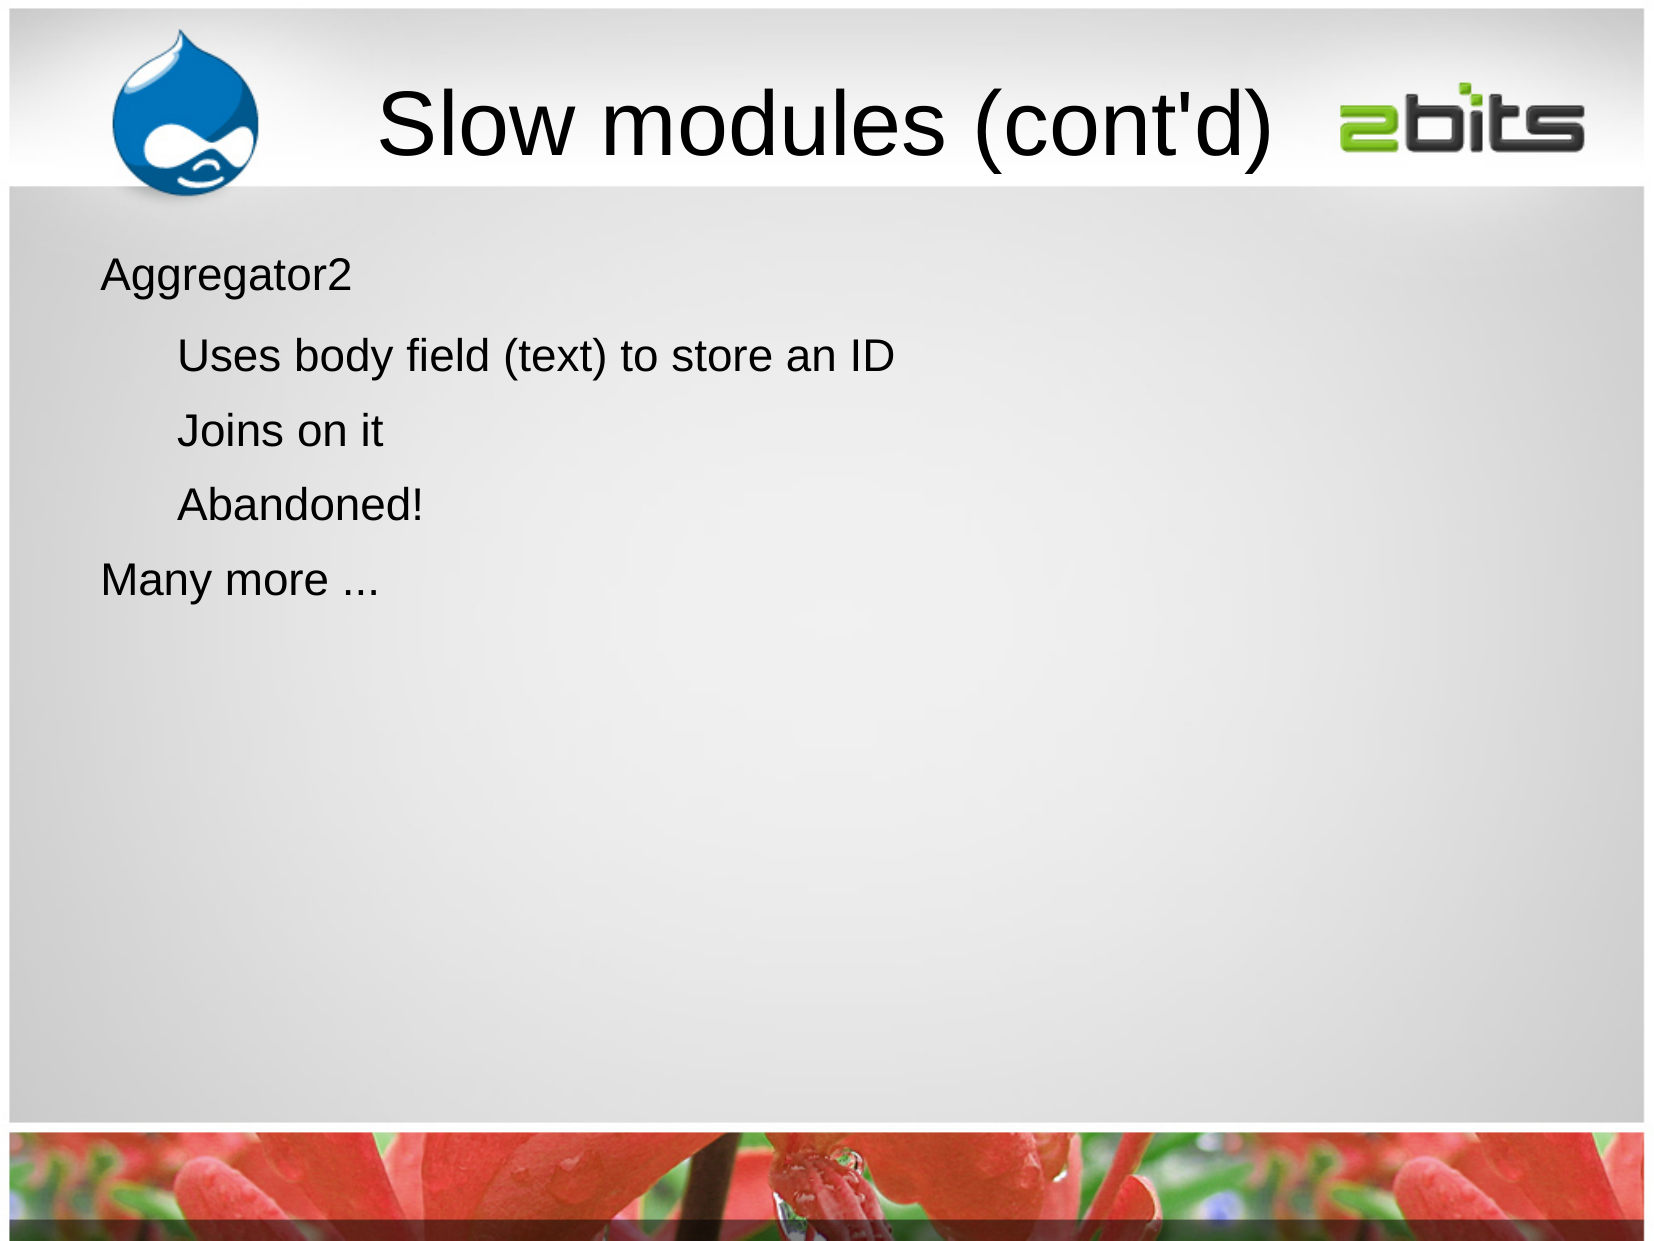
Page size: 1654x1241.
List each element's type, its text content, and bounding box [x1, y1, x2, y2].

title Slow modules (cont'd) [82, 27, 1571, 220]
list Aggregator2 Uses body field (text) to store an ID Joins on it Abandoned! Many more ... [82, 248, 1571, 1053]
picture [0, 0, 1654, 1241]
